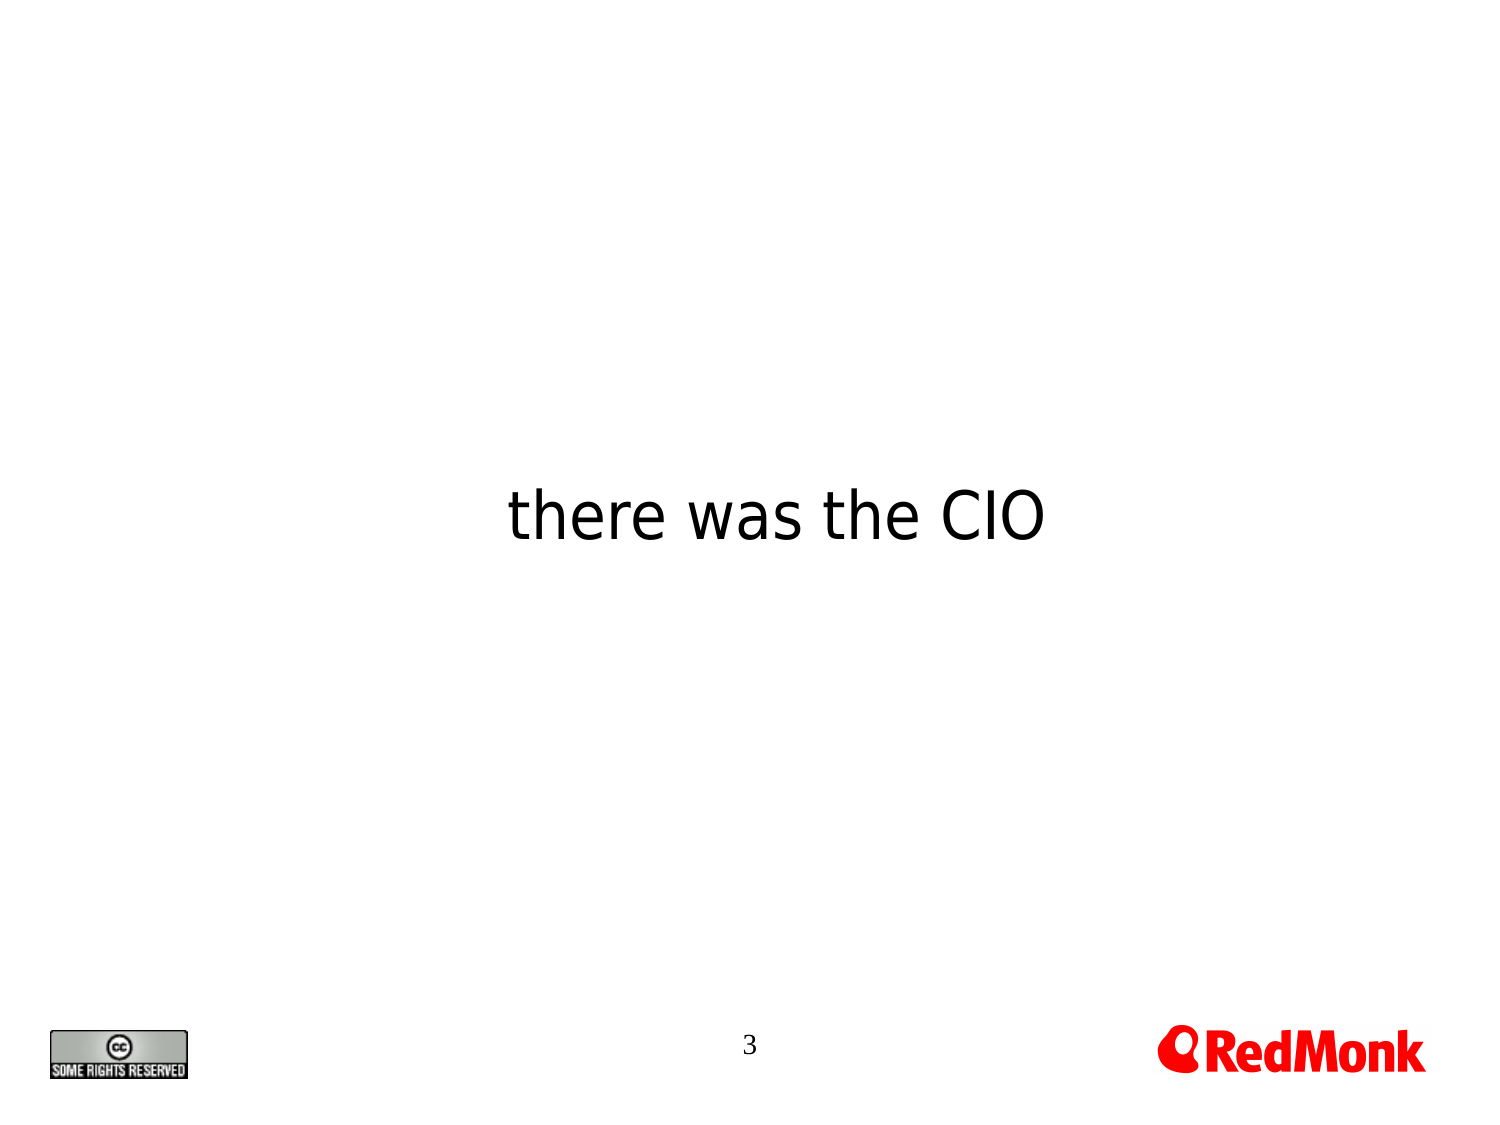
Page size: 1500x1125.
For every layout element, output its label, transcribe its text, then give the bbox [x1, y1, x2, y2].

picture [50, 1030, 188, 1079]
text_box there was the CIO [242, 474, 1313, 916]
picture [1151, 1023, 1433, 1075]
